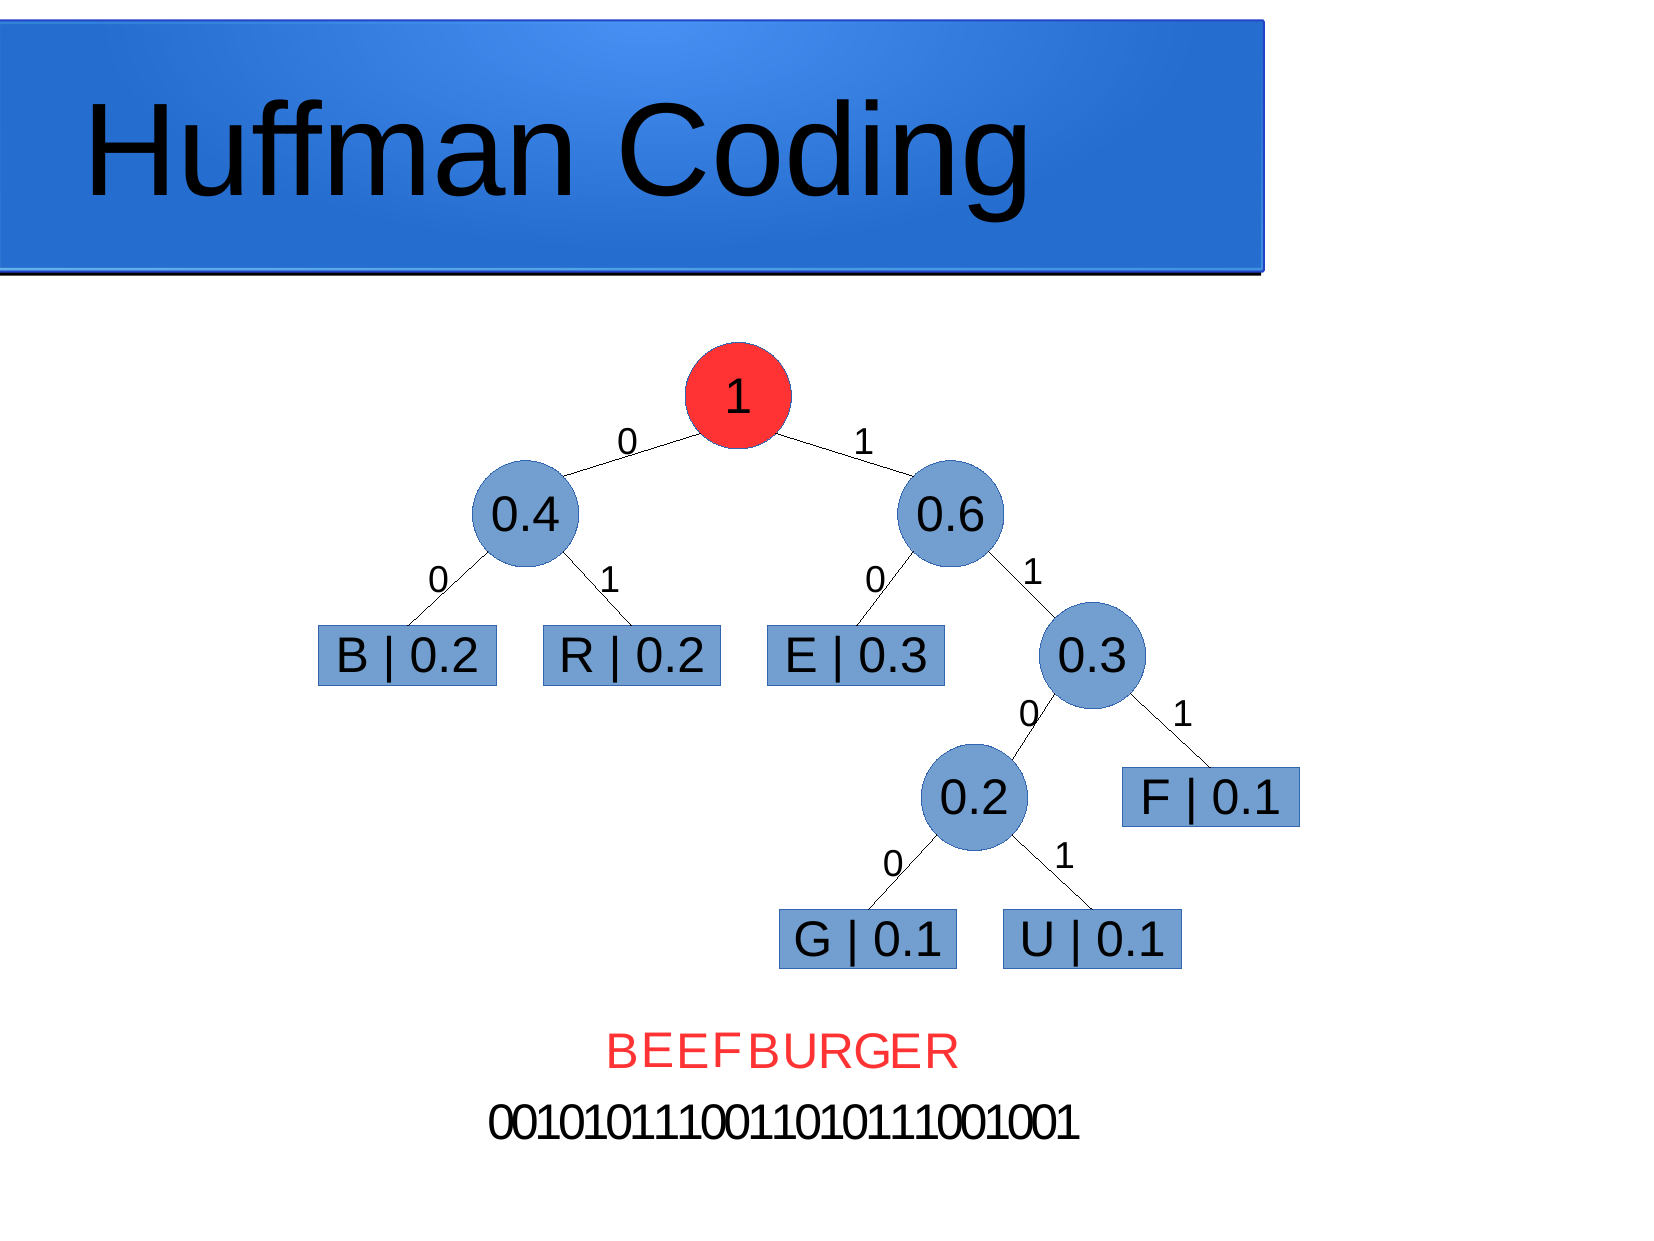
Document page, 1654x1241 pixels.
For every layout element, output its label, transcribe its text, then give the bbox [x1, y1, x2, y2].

text_box 0 [413, 551, 461, 611]
text_box 0 [1003, 685, 1052, 745]
text_box 1 [780, 1086, 804, 1158]
text_box G | 0.1 [779, 909, 957, 969]
text_box 0.2 [921, 744, 1028, 851]
text_box 1 [1039, 826, 1087, 886]
text_box 0 [602, 413, 650, 473]
text_box 1 [615, 1086, 662, 1158]
text_box F | 0.1 [1122, 767, 1300, 827]
text_box 1 [922, 1086, 945, 1158]
text_box 1 [662, 1086, 686, 1158]
text_box E [661, 1015, 696, 1086]
text_box 0 [496, 1086, 519, 1158]
text_box B | 0.2 [318, 625, 497, 686]
text_box B [732, 1015, 767, 1086]
text_box 1 [968, 1086, 1016, 1158]
text_box 0.6 [897, 460, 1004, 567]
text_box 1 [1157, 685, 1205, 745]
text_box B [590, 1015, 625, 1086]
text_box 0.4 [472, 460, 579, 567]
text_box 0 [945, 1086, 968, 1158]
text_box E | 0.3 [767, 625, 945, 686]
text_box E [874, 1015, 909, 1086]
text_box 1 [851, 1086, 898, 1158]
text_box 0 [1016, 1086, 1063, 1158]
text_box 1 [898, 1086, 922, 1158]
text_box 0 [709, 1086, 732, 1158]
text_box 0 [868, 834, 916, 894]
text_box G [838, 1015, 874, 1086]
text_box R [909, 1015, 957, 1086]
text_box 1 [686, 1086, 709, 1158]
text_box R [803, 1015, 838, 1086]
text_box R | 0.2 [543, 625, 721, 686]
text_box 1 [685, 342, 792, 449]
text_box 1 [1063, 1086, 1087, 1158]
text_box 0 [472, 1086, 496, 1158]
text_box 1 [519, 1086, 567, 1158]
text_box 1 [838, 413, 886, 473]
text_box 1 [567, 1086, 615, 1158]
text_box 1 [584, 551, 632, 611]
text_box 0 [850, 551, 898, 611]
text_box 1 [732, 1086, 780, 1158]
text_box 0.3 [1039, 602, 1146, 709]
text_box U [767, 1015, 803, 1086]
text_box E [625, 1015, 661, 1086]
text_box F [696, 1015, 732, 1086]
text_box 1 [804, 1086, 851, 1158]
text_box U | 0.1 [1003, 909, 1182, 969]
title Huffman Coding [82, 47, 1235, 252]
text_box 1 [1007, 543, 1055, 603]
